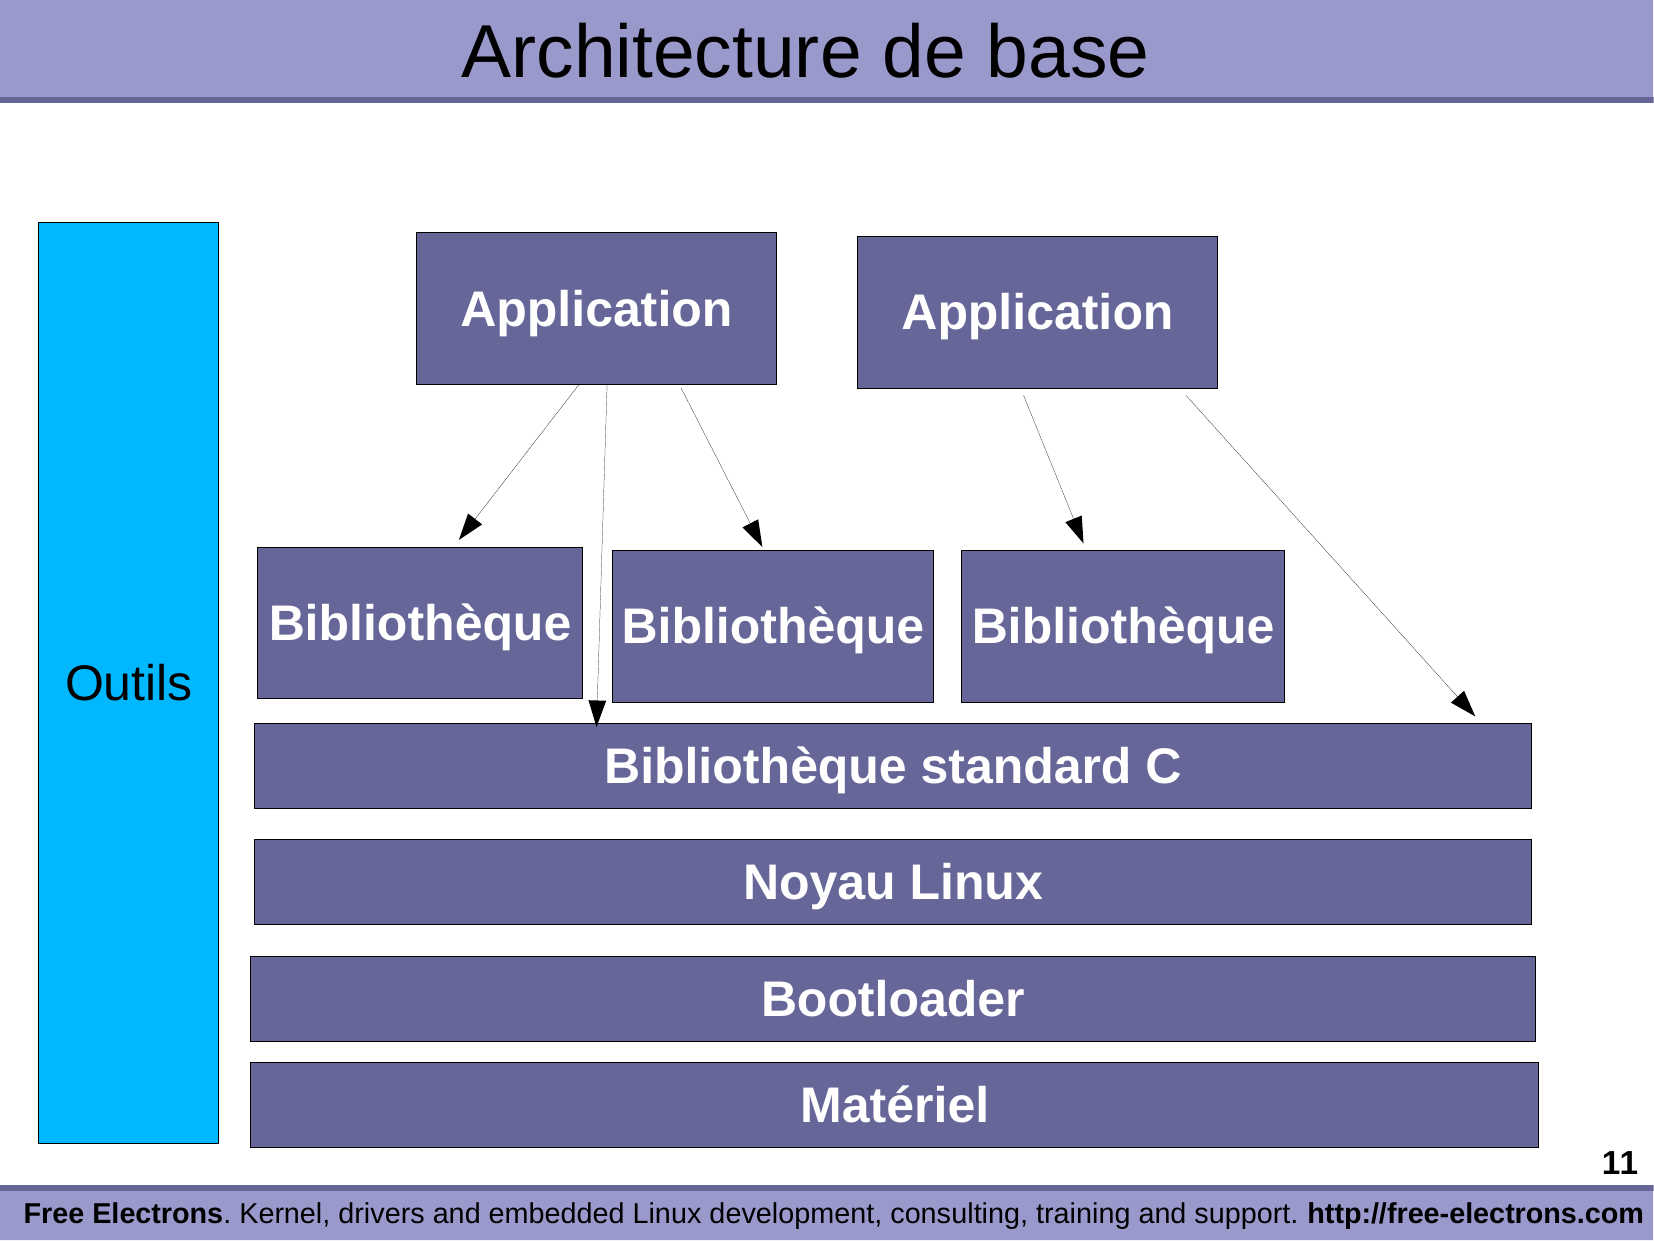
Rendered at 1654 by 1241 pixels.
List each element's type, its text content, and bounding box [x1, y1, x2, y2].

text_box Bibliothèque [961, 550, 1285, 703]
text_box Bibliothèque [257, 547, 583, 699]
text_box Application [857, 236, 1218, 389]
text_box Bibliothèque standard C [254, 723, 1532, 809]
text_box Bibliothèque [612, 550, 934, 703]
text_box Matériel [250, 1062, 1539, 1148]
text_box Outils [38, 222, 219, 1144]
text_box Application [416, 232, 777, 385]
text_box Noyau Linux [254, 839, 1532, 925]
text_box Bootloader [250, 956, 1536, 1042]
title Architecture de base [60, 4, 1551, 98]
